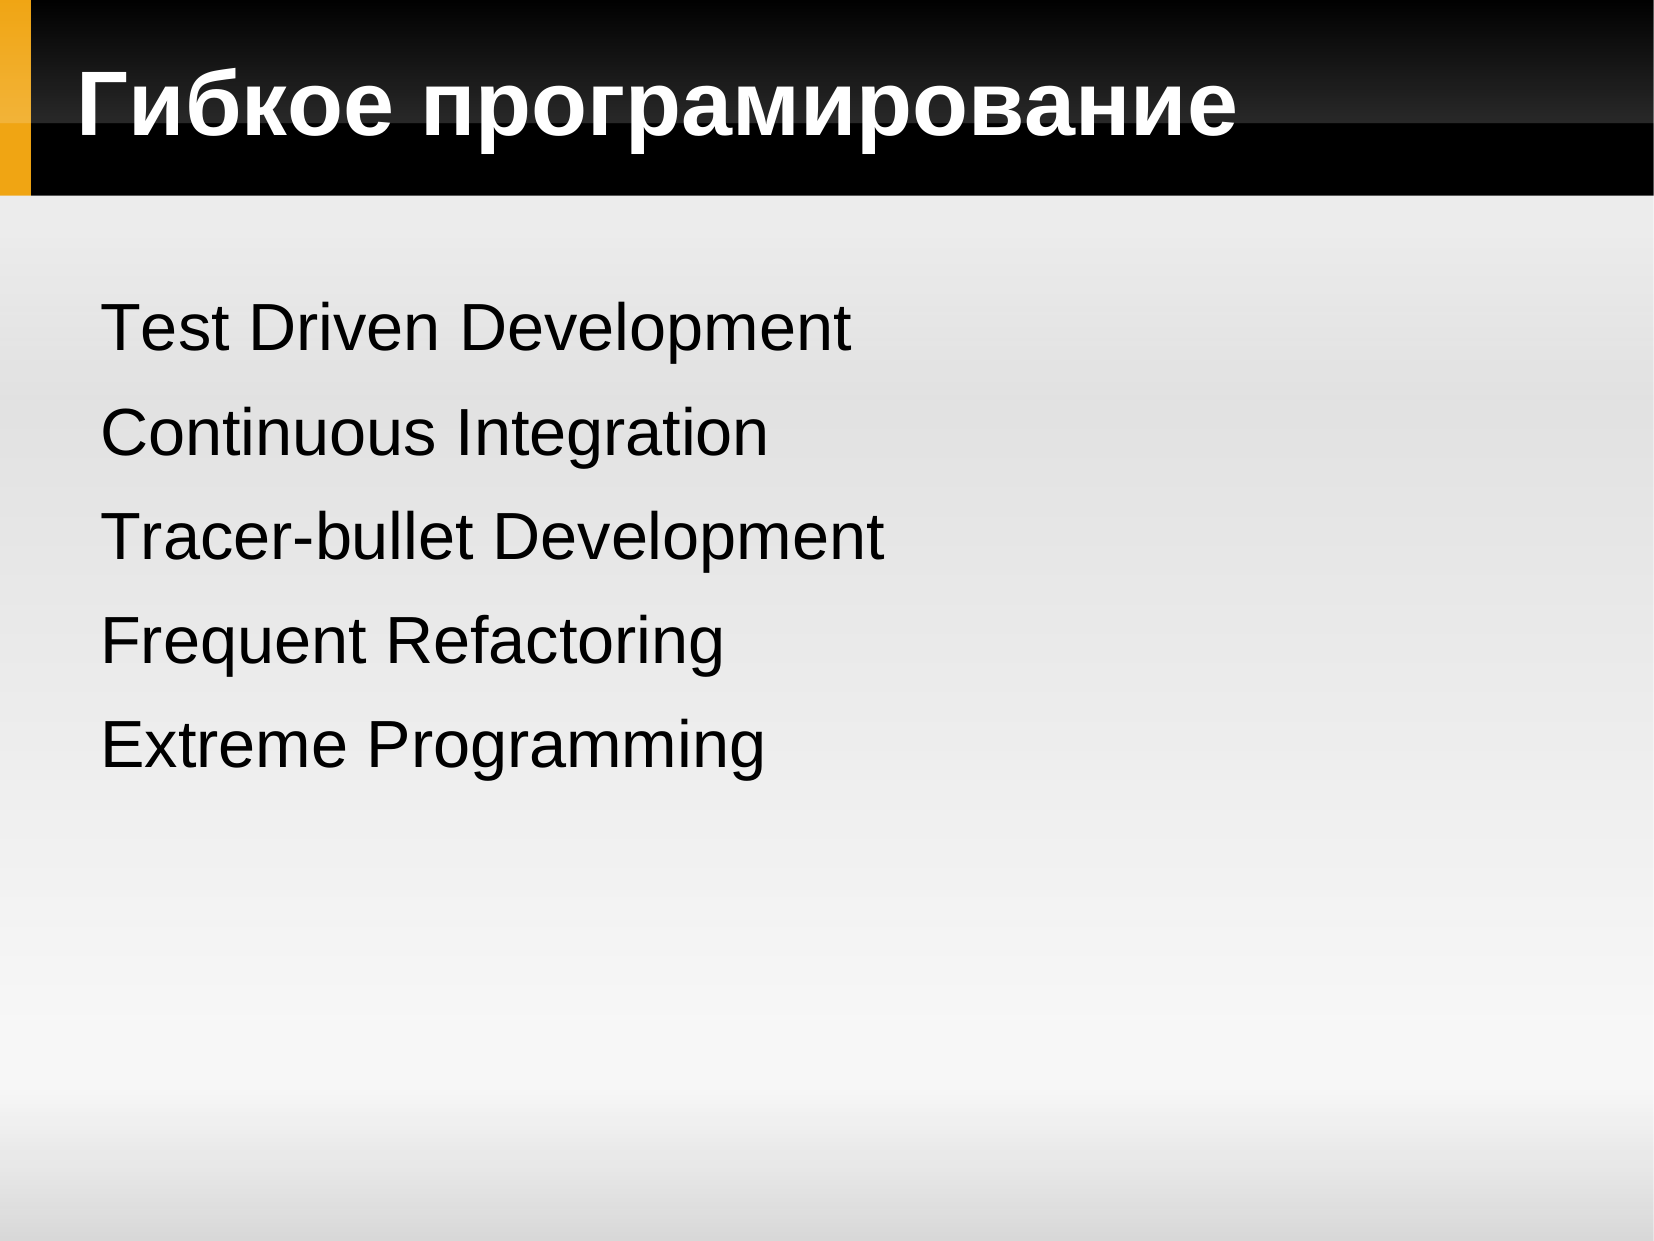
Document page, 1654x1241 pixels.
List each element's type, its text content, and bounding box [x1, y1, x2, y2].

title Гибкое програмирование [76, 7, 1565, 200]
picture [0, 0, 1654, 1241]
list Test Driven Development Continuous Integration Tracer-bullet Development Frequent Refactoring Extreme Programming [82, 290, 1571, 1094]
